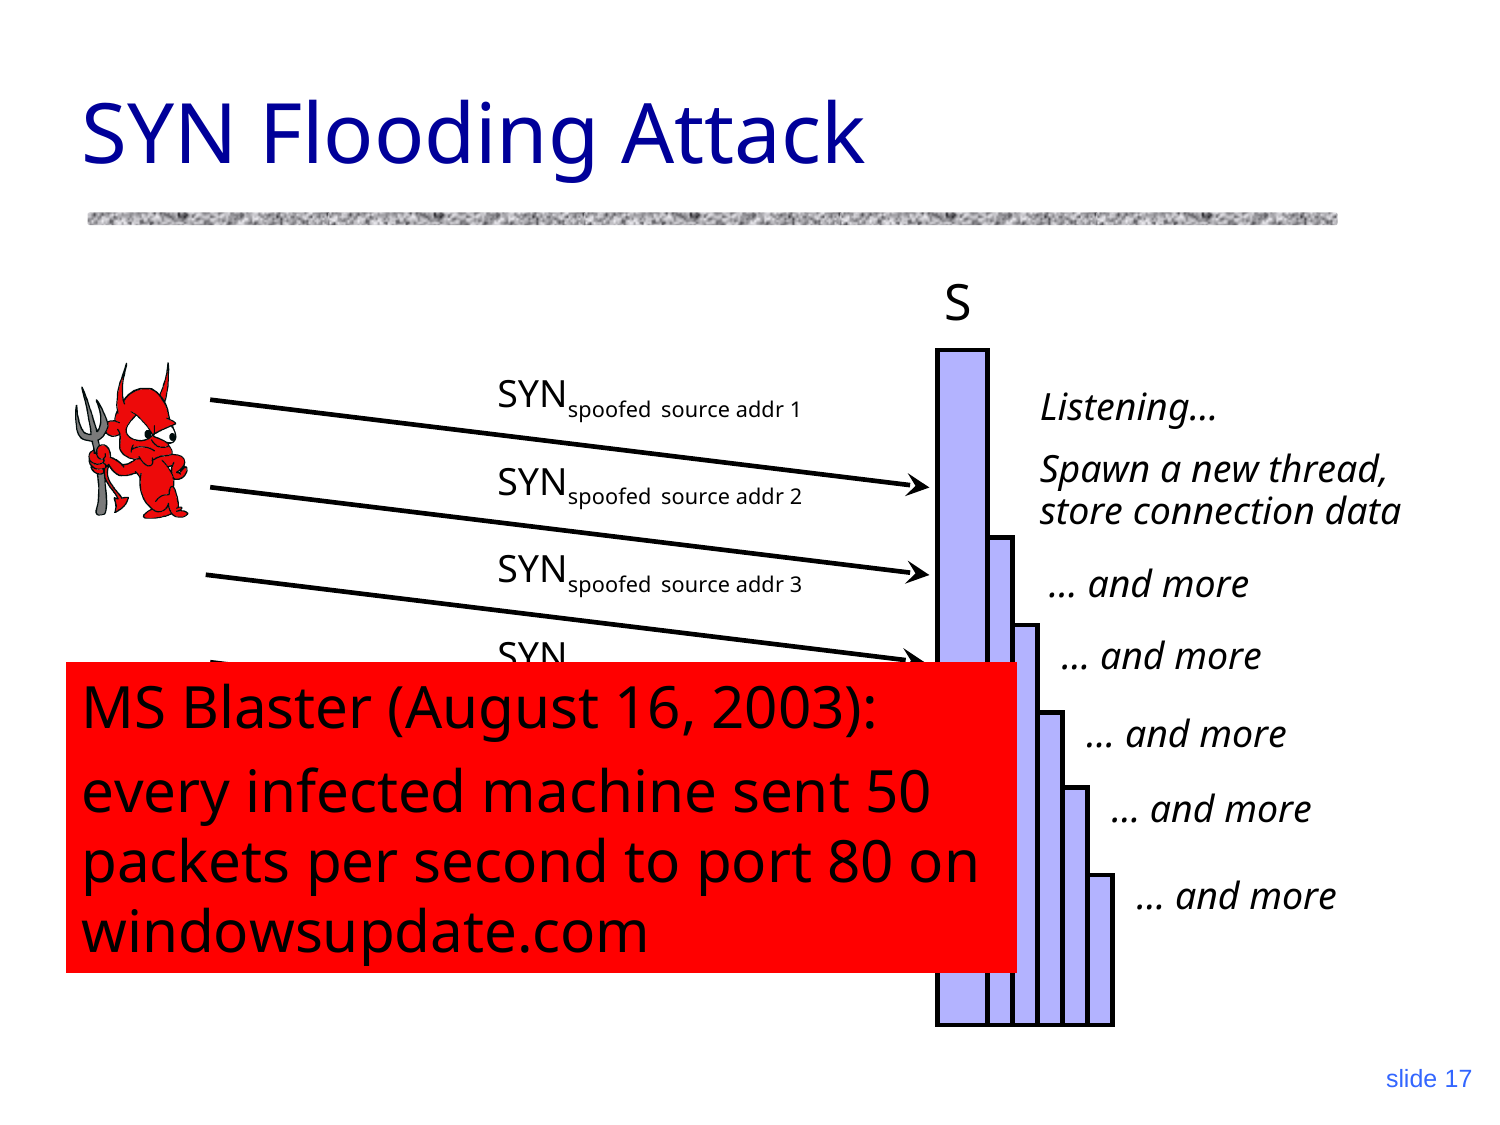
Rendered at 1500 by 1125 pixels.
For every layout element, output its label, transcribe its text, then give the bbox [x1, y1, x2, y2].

text_box SYNspoofed source addr 3 [482, 537, 818, 605]
text_box MS Blaster (August 16, 2003): every infected machine sent 50 packets per second to port 80 on windowsupdate.com [66, 662, 1017, 973]
text_box slide <number> [1174, 1025, 1488, 1101]
text_box Listening… [1024, 374, 1234, 436]
text_box [937, 350, 1113, 1026]
title SYN Flooding Attack [66, 37, 1342, 188]
text_box … and more [1096, 777, 1328, 838]
text_box SYNspoofed source addr 4 [482, 624, 818, 662]
text_box … and more [1034, 552, 1265, 613]
text_box … and more [1071, 702, 1302, 763]
text_box S [929, 262, 987, 338]
text_box SYNspoofed source addr 2 [482, 449, 818, 517]
text_box … and more [1121, 864, 1353, 926]
picture [87, 212, 1338, 226]
text_box Spawn a new thread, store connection data [1025, 437, 1417, 539]
text_box SYNspoofed source addr 1 [482, 362, 818, 430]
text_box … and more [1046, 624, 1278, 686]
picture [75, 362, 189, 519]
